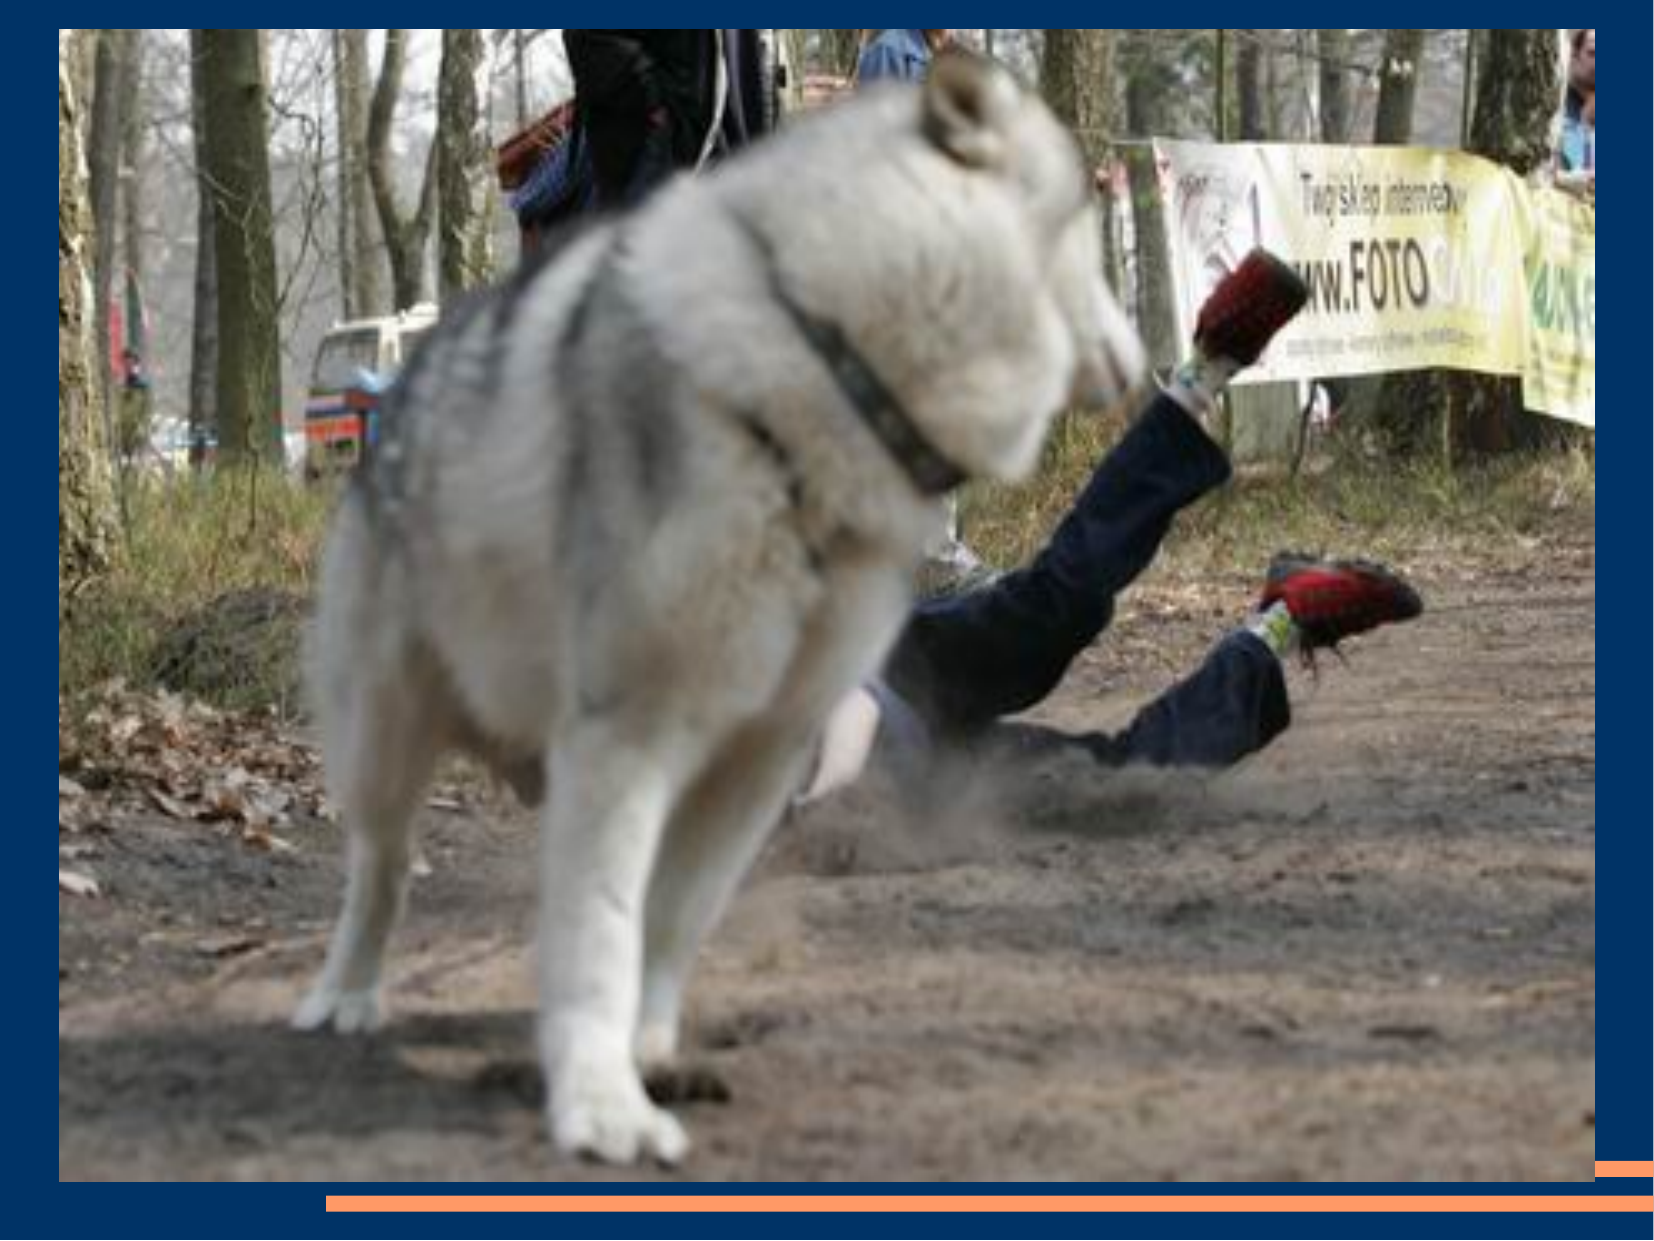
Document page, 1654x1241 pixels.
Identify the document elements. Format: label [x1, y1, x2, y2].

picture [59, 29, 1595, 1182]
